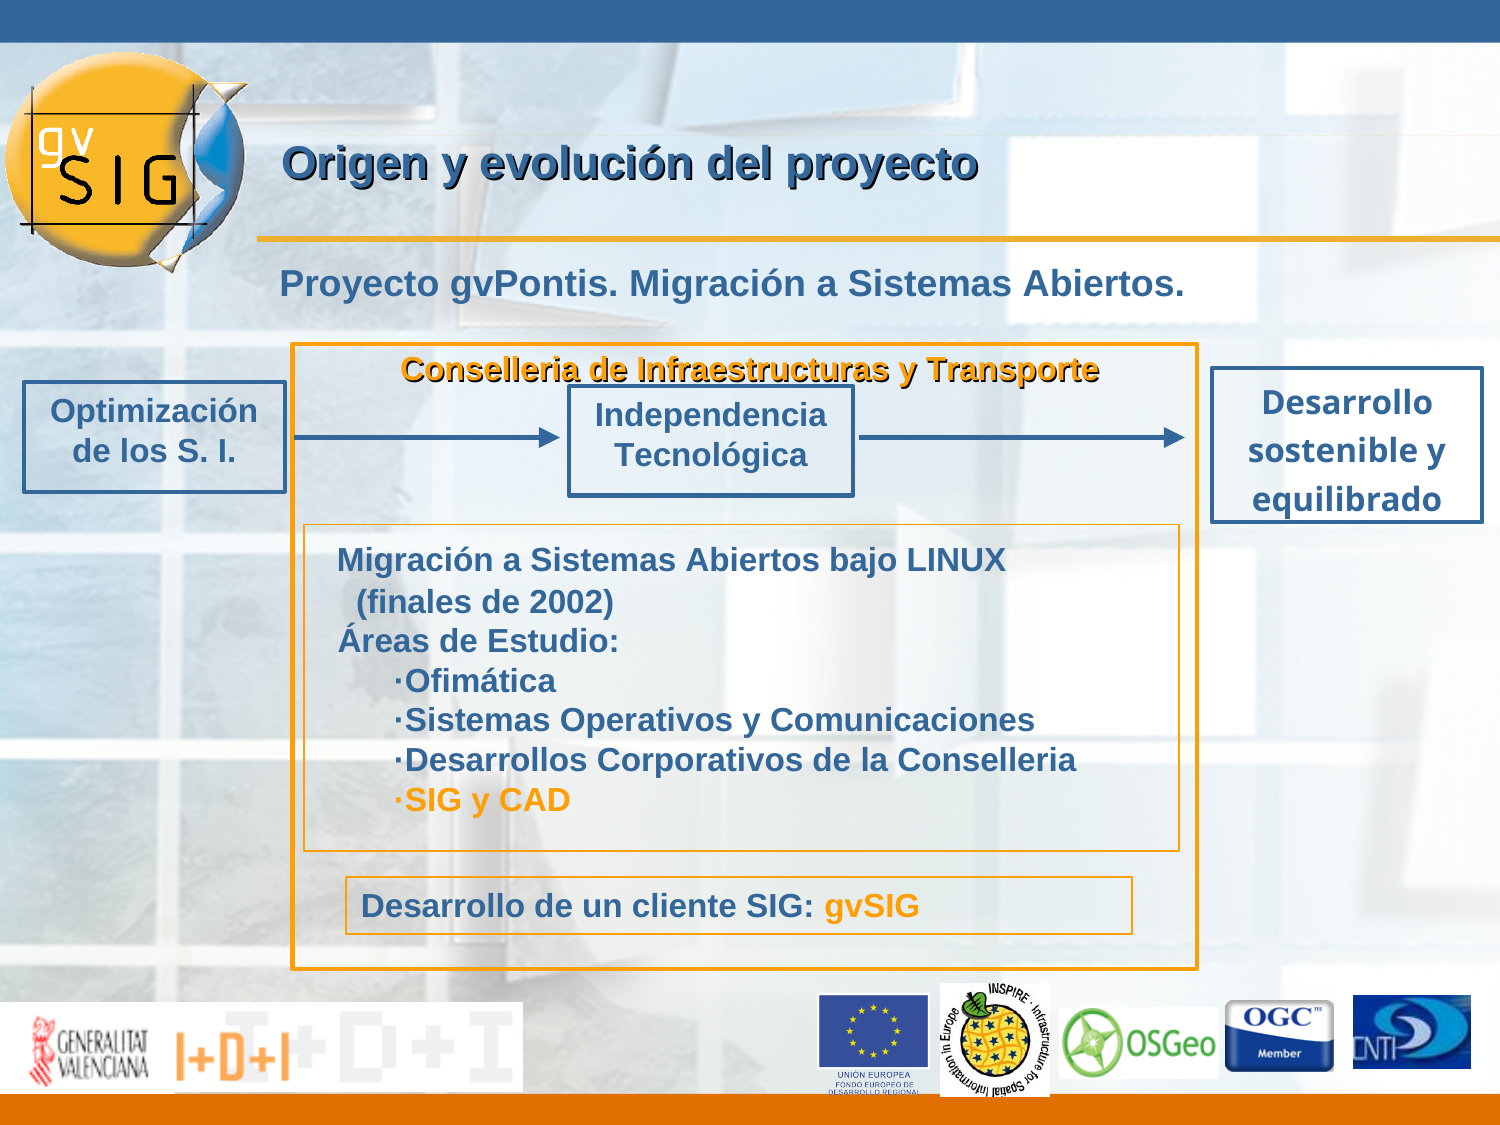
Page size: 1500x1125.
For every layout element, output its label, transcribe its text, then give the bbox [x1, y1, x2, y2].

picture [1059, 1007, 1219, 1079]
text_box Origen y evolución del proyecto [266, 131, 1500, 206]
text_box Desarrollo de un cliente SIG: gvSIG [346, 876, 1133, 937]
picture [1225, 1000, 1334, 1072]
text_box Independencia Tecnológica [569, 417, 853, 497]
text_box Migración a Sistemas Abiertos bajo LINUX (finales de 2002) Áreas de Estudio: ·Ofimática ·Sistemas Operativos y Comunicaciones ·Desarrollos Corporativos de la Conselleria ·SIG y CAD [304, 524, 1180, 918]
text_box Desarrollo sostenible y equilibrado [1211, 367, 1483, 528]
picture [0, 49, 250, 276]
picture [1353, 995, 1471, 1069]
picture [0, 1002, 523, 1094]
text_box Conselleria de Infraestructuras y Transporte [385, 340, 1157, 417]
picture [817, 993, 930, 1095]
text_box Proyecto gvPontis. Migración a Sistemas Abiertos. [264, 251, 1318, 316]
text_box Optimización de los S. I. [23, 382, 285, 540]
picture [940, 983, 1050, 1097]
